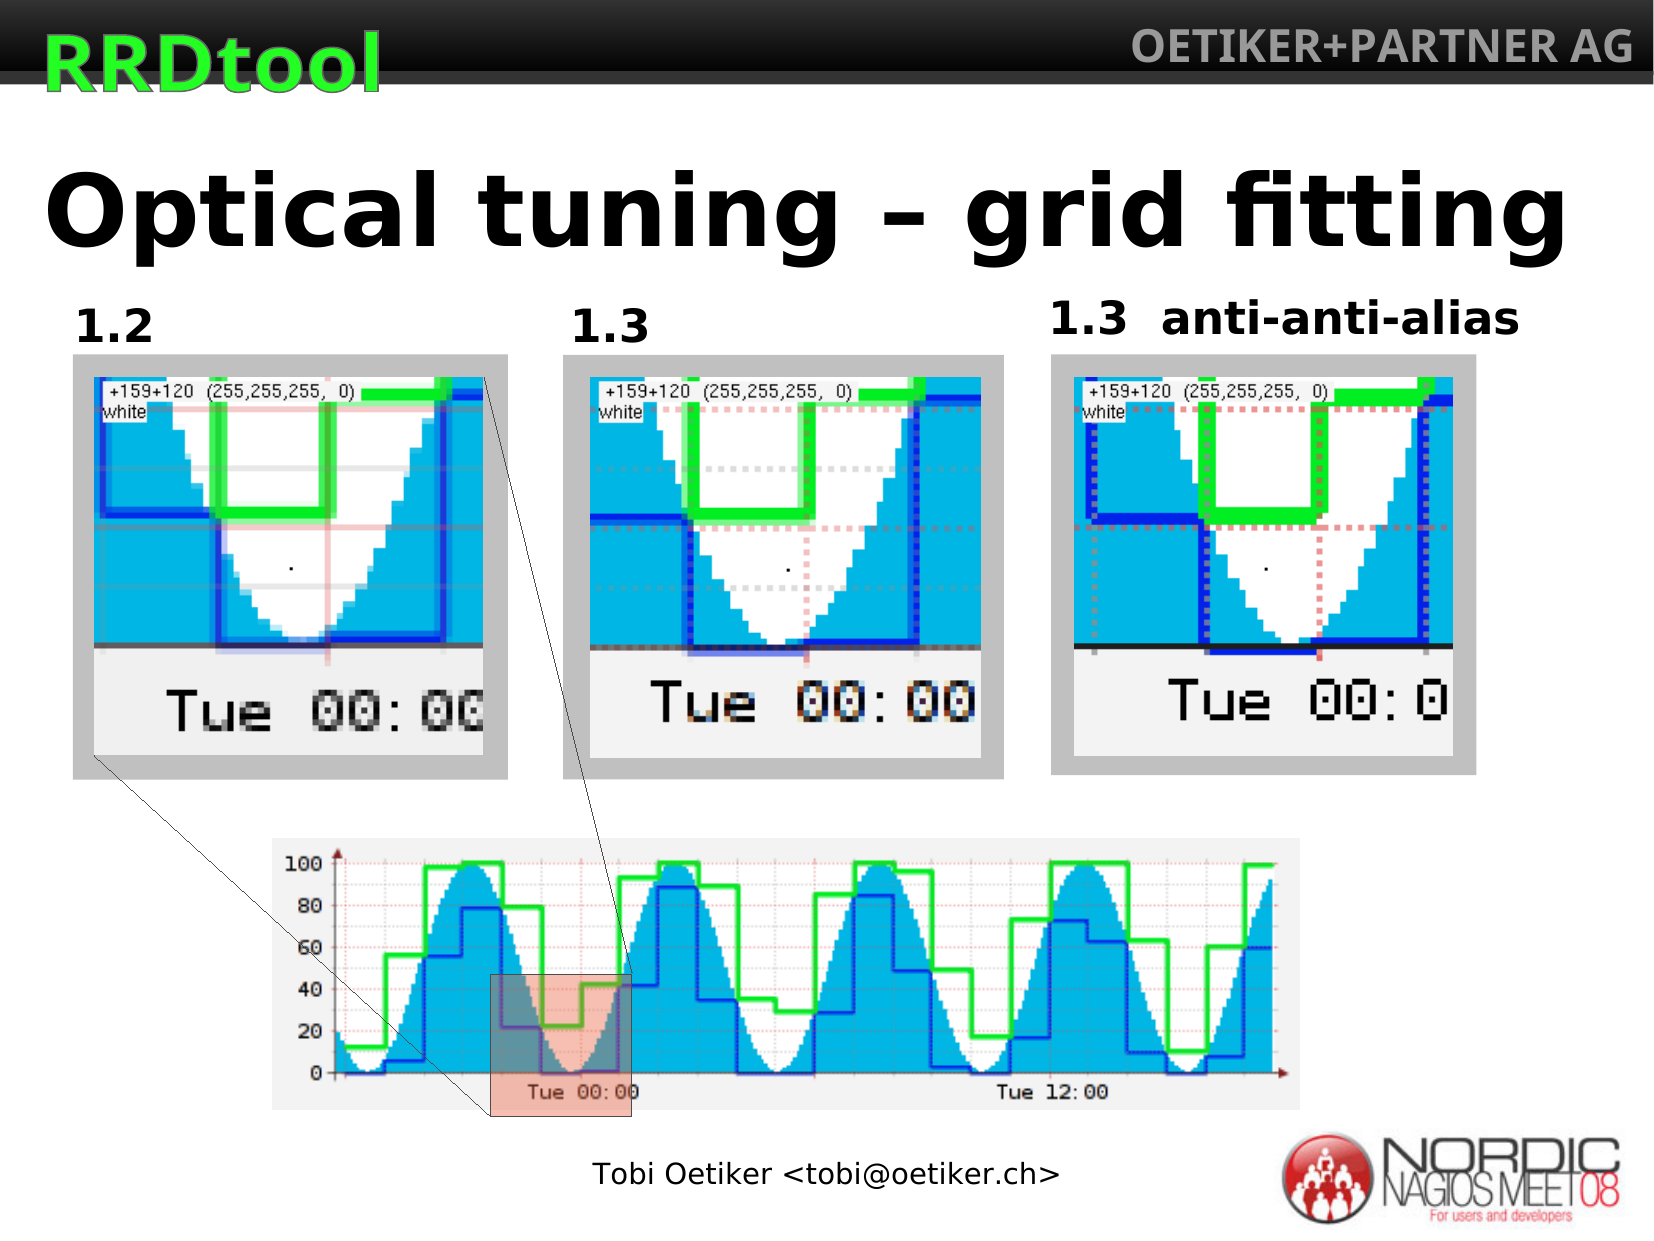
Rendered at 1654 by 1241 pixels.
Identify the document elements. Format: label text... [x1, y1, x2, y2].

picture [1074, 377, 1453, 756]
picture [272, 838, 1300, 1110]
text_box [490, 974, 632, 1117]
text_box 1.3 [555, 292, 666, 361]
text_box [72, 354, 508, 780]
text_box 1.3 anti-anti-alias [1033, 284, 1538, 355]
text_box [563, 354, 1004, 780]
title Optical tuning – grid fitting [43, 137, 1582, 287]
text_box [1051, 355, 1477, 776]
picture [94, 377, 483, 755]
text_box 1.2 [59, 292, 170, 361]
picture [1262, 1116, 1654, 1241]
picture [590, 377, 981, 758]
